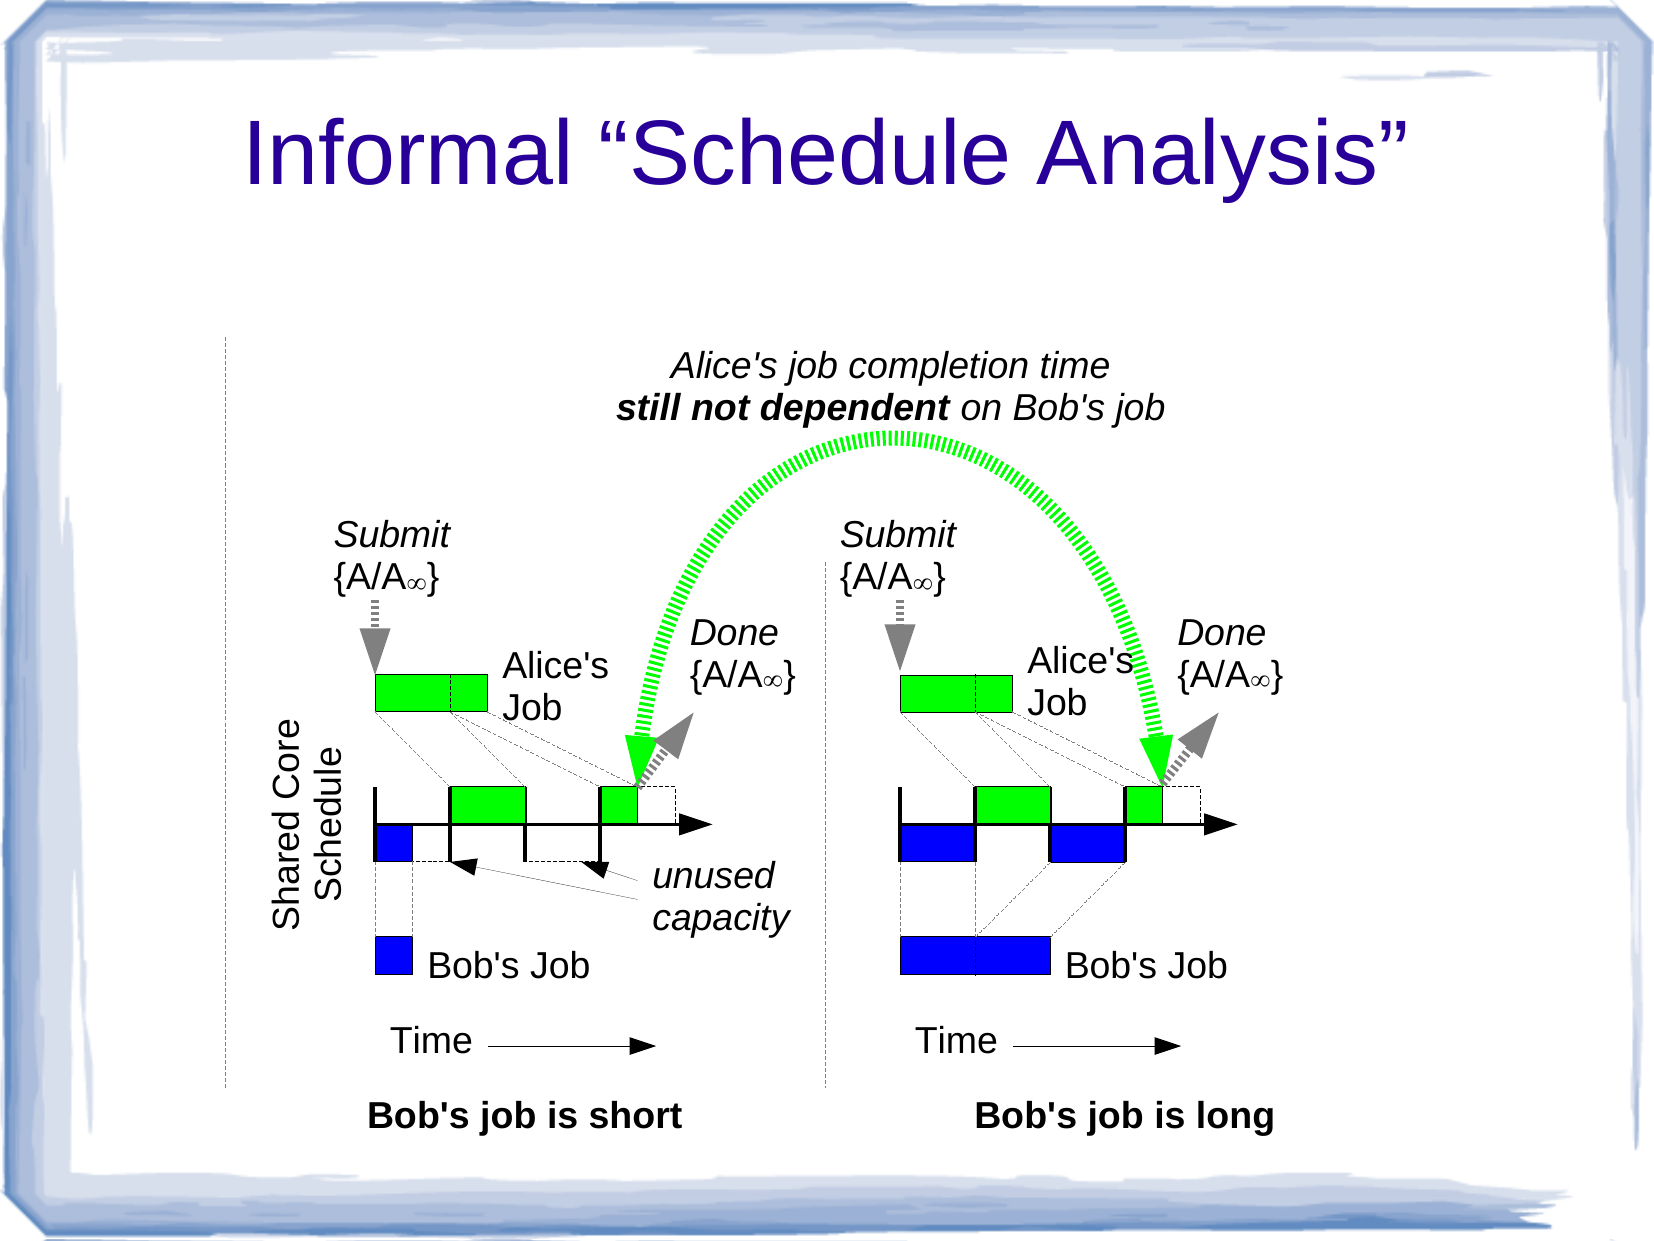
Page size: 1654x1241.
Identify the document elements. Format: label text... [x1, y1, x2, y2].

text_box [452, 786, 526, 823]
text_box Bob's Job [412, 936, 788, 994]
text_box Submit {A/A∞} [825, 506, 976, 615]
text_box [377, 826, 413, 862]
text_box Done {A/A∞} [1162, 603, 1313, 713]
text_box Alice's job completion time still not dependent on Bob's job [468, 337, 1313, 437]
text_box Shared Core Schedule [257, 675, 357, 976]
text_box [375, 936, 412, 975]
text_box [1127, 786, 1163, 823]
text_box [977, 786, 1051, 823]
text_box [602, 786, 638, 823]
text_box Bob's job is short [225, 1087, 825, 1159]
picture [0, 0, 1654, 1241]
text_box Bob's Job [1050, 936, 1426, 994]
text_box Bob's job is long [825, 1087, 1426, 1159]
text_box [900, 675, 1012, 713]
text_box [902, 826, 973, 862]
text_box Alice's Job [487, 637, 657, 737]
text_box Alice's Job [1012, 632, 1163, 732]
text_box unused capacity [637, 847, 844, 946]
text_box Done {A/A∞} [675, 603, 826, 713]
title Informal “Schedule Analysis” [82, 49, 1571, 257]
text_box [900, 936, 1050, 975]
text_box [375, 674, 487, 712]
text_box Submit {A/A∞} [318, 506, 469, 615]
text_box Time [375, 1012, 619, 1070]
text_box Time [900, 1012, 1144, 1070]
text_box [1051, 826, 1125, 863]
